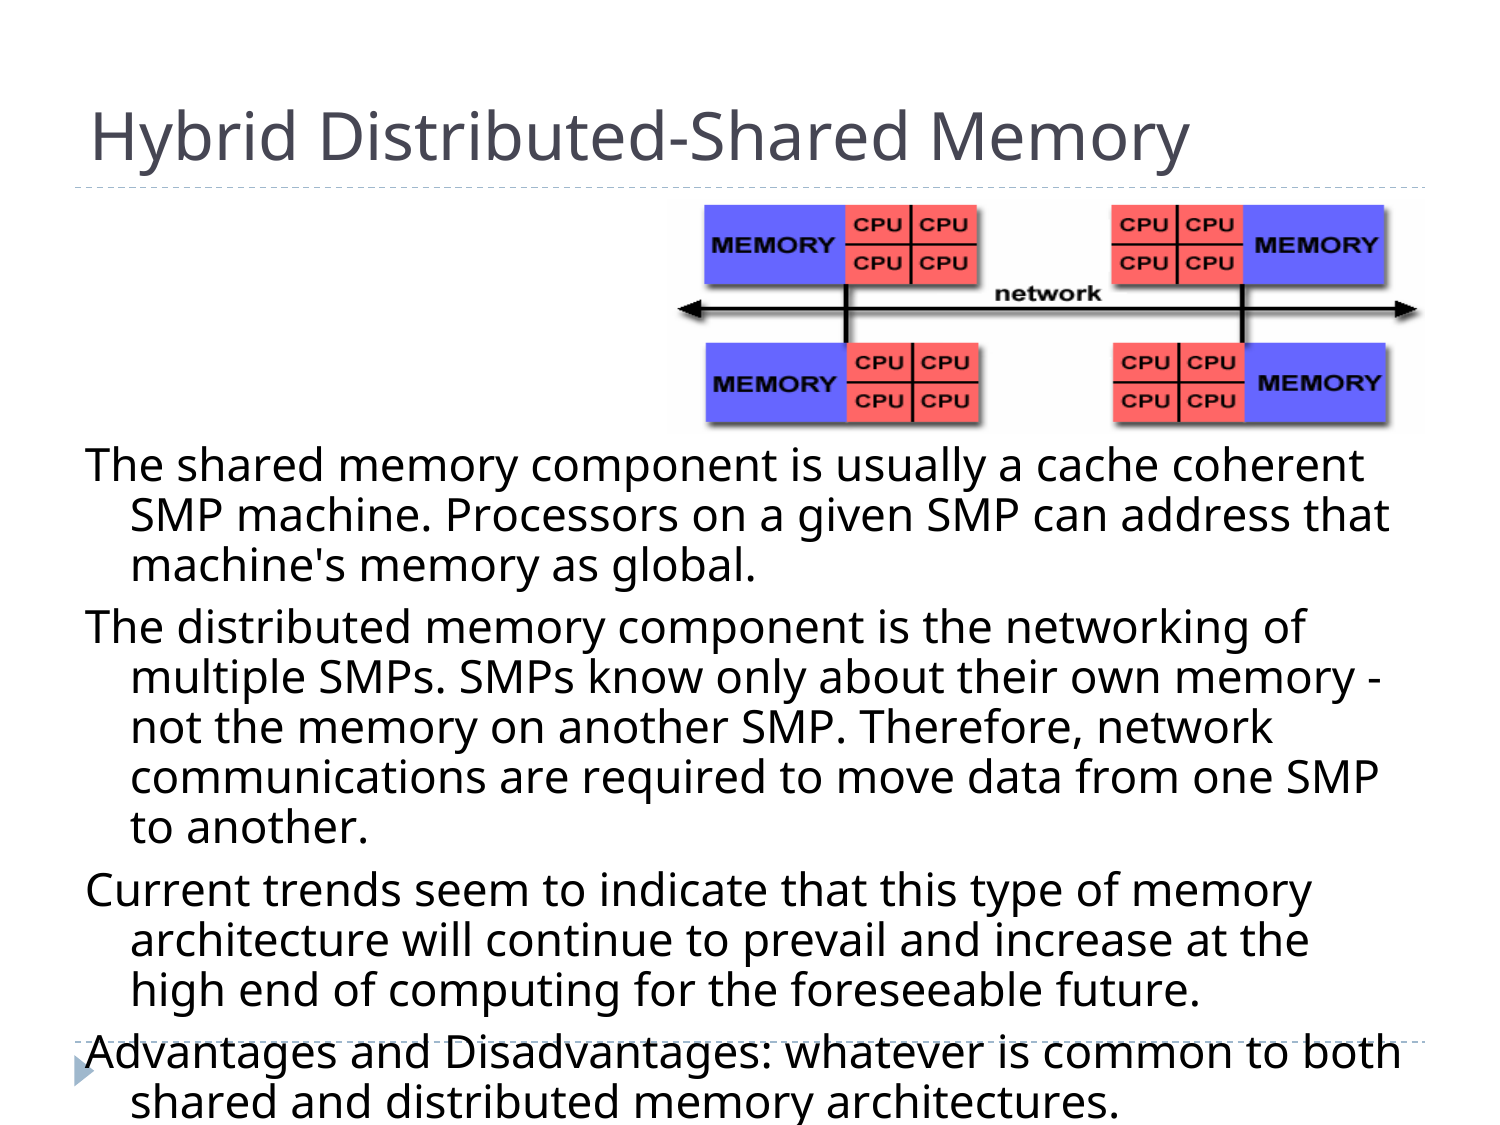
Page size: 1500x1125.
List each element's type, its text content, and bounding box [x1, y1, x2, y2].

list The shared memory component is usually a cache coherent SMP machine. Processors on a given SMP can address that machine's memory as global. The distributed memory component is the networking of multiple SMPs. SMPs know only about their own memory - not the memory on another SMP. Therefore, network communications are required to move data from one SMP to another. Current trends seem to indicate that this type of memory architecture will continue to prevail and increase at the high end of computing for the foreseeable future. Advantages and Disadvantages: whatever is common to both shared and distributed memory architectures. [70, 433, 1421, 1070]
title Hybrid Distributed-Shared Memory [75, 24, 1426, 188]
picture [667, 199, 1425, 434]
